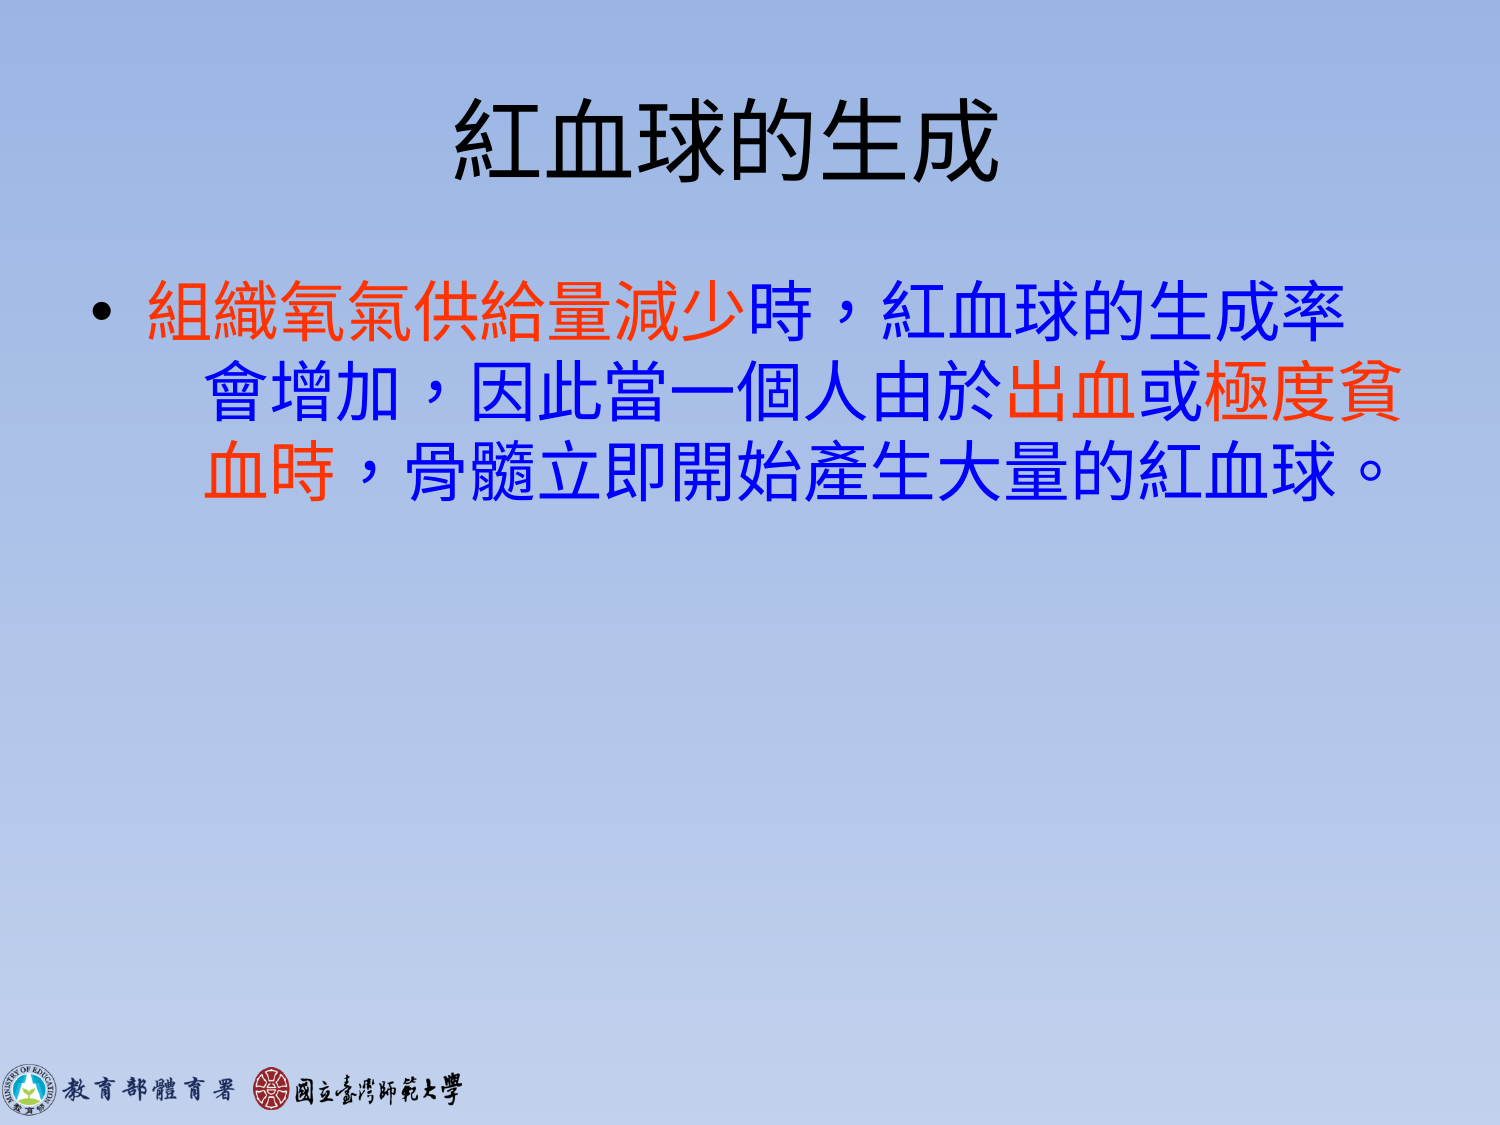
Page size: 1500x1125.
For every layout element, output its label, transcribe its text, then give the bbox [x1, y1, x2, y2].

list 組織氧氣供給量減少時，紅血球的生成率會增加，因此當一個人由於出血或極度貧血時，骨髓立即開始產生大量的紅血球。 [75, 262, 1426, 1005]
title 紅血球的生成 [75, 45, 1426, 233]
